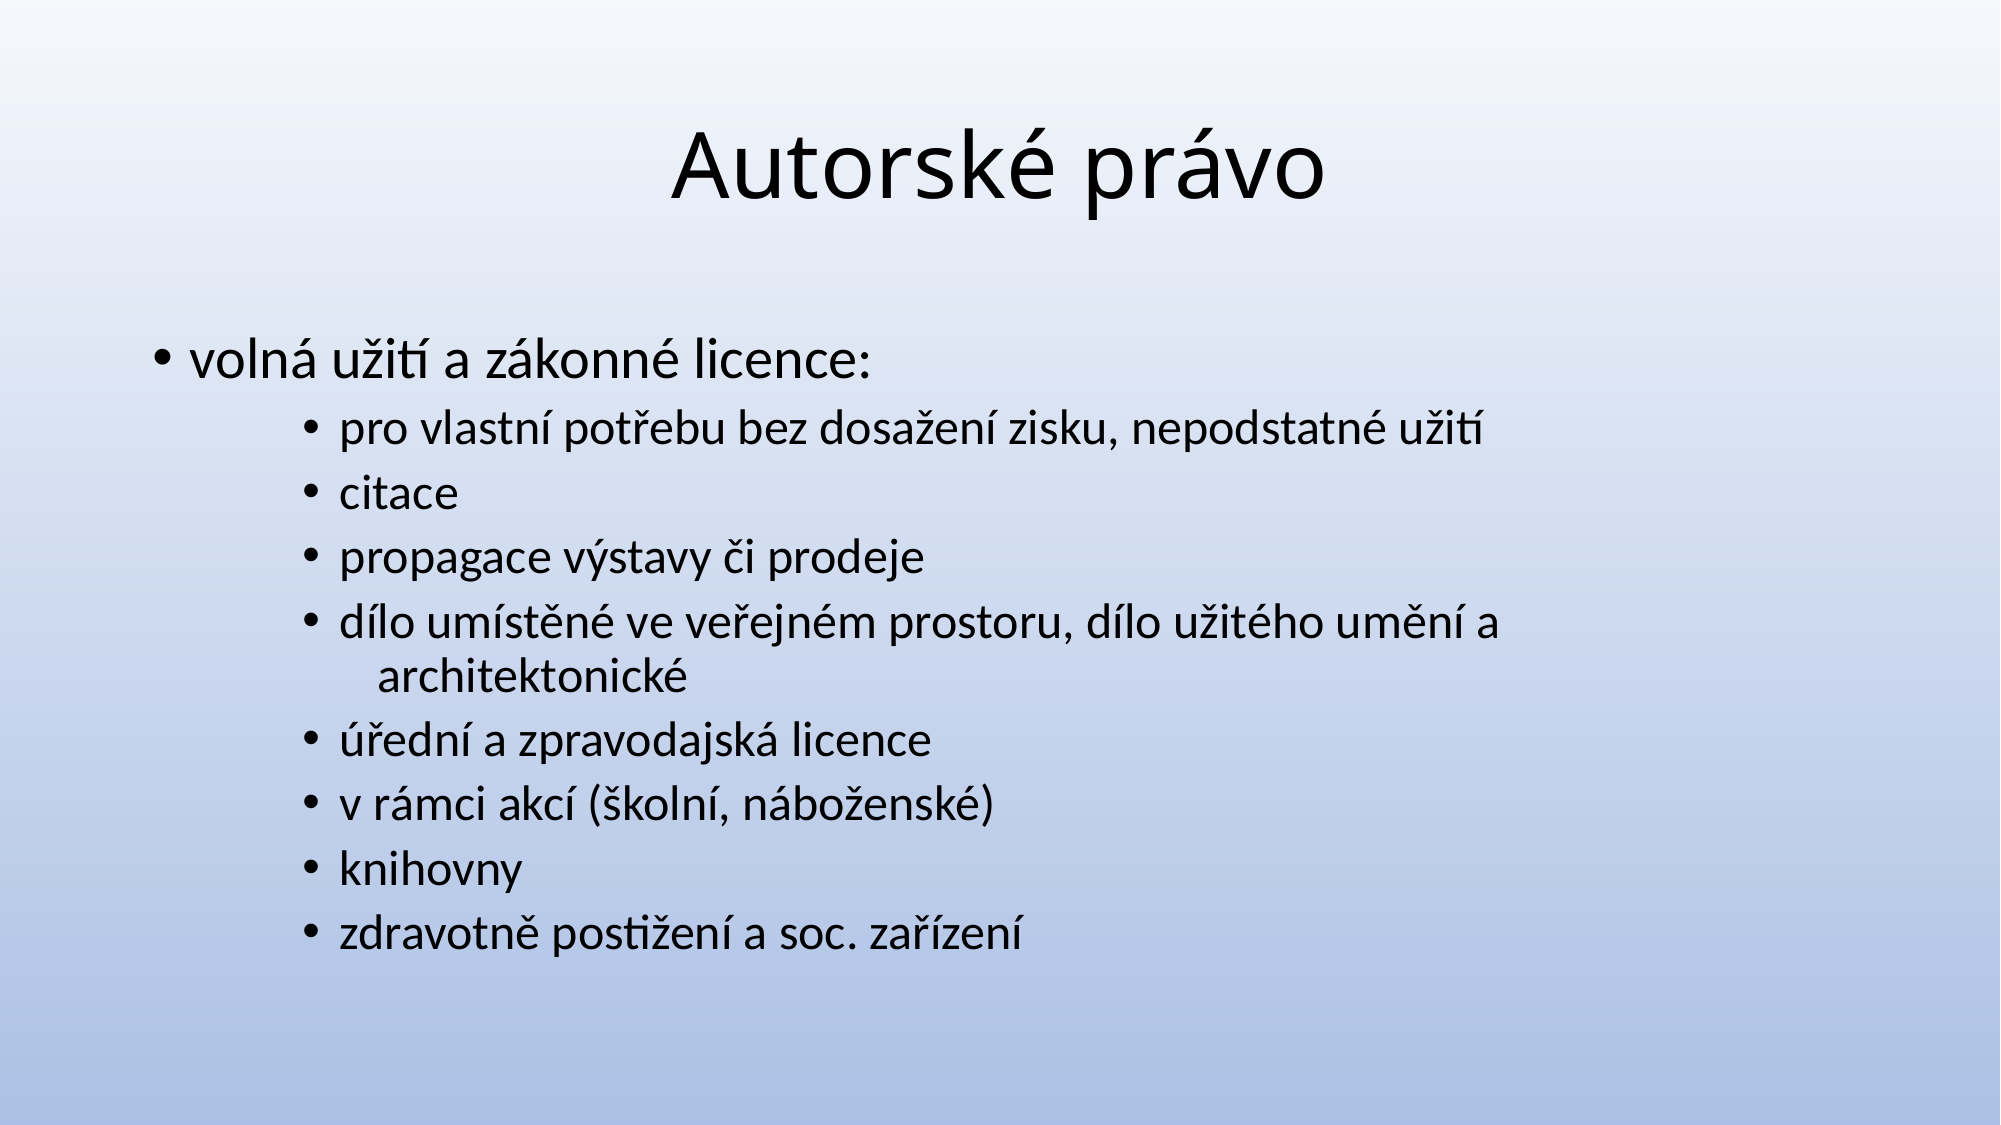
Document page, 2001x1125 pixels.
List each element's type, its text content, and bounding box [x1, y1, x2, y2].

title Autorské právo [137, 59, 1863, 278]
list volná užití a zákonné licence: pro vlastní potřebu bez dosažení zisku, nepodstatné užití citace propagace výstavy či prodeje dílo umístěné ve veřejném prostoru, dílo užitého umění a architektonické úřední a zpravodajská licence v rámci akcí (školní, náboženské) knihovny zdravotně postižení a soc. zařízení [137, 321, 1807, 1040]
